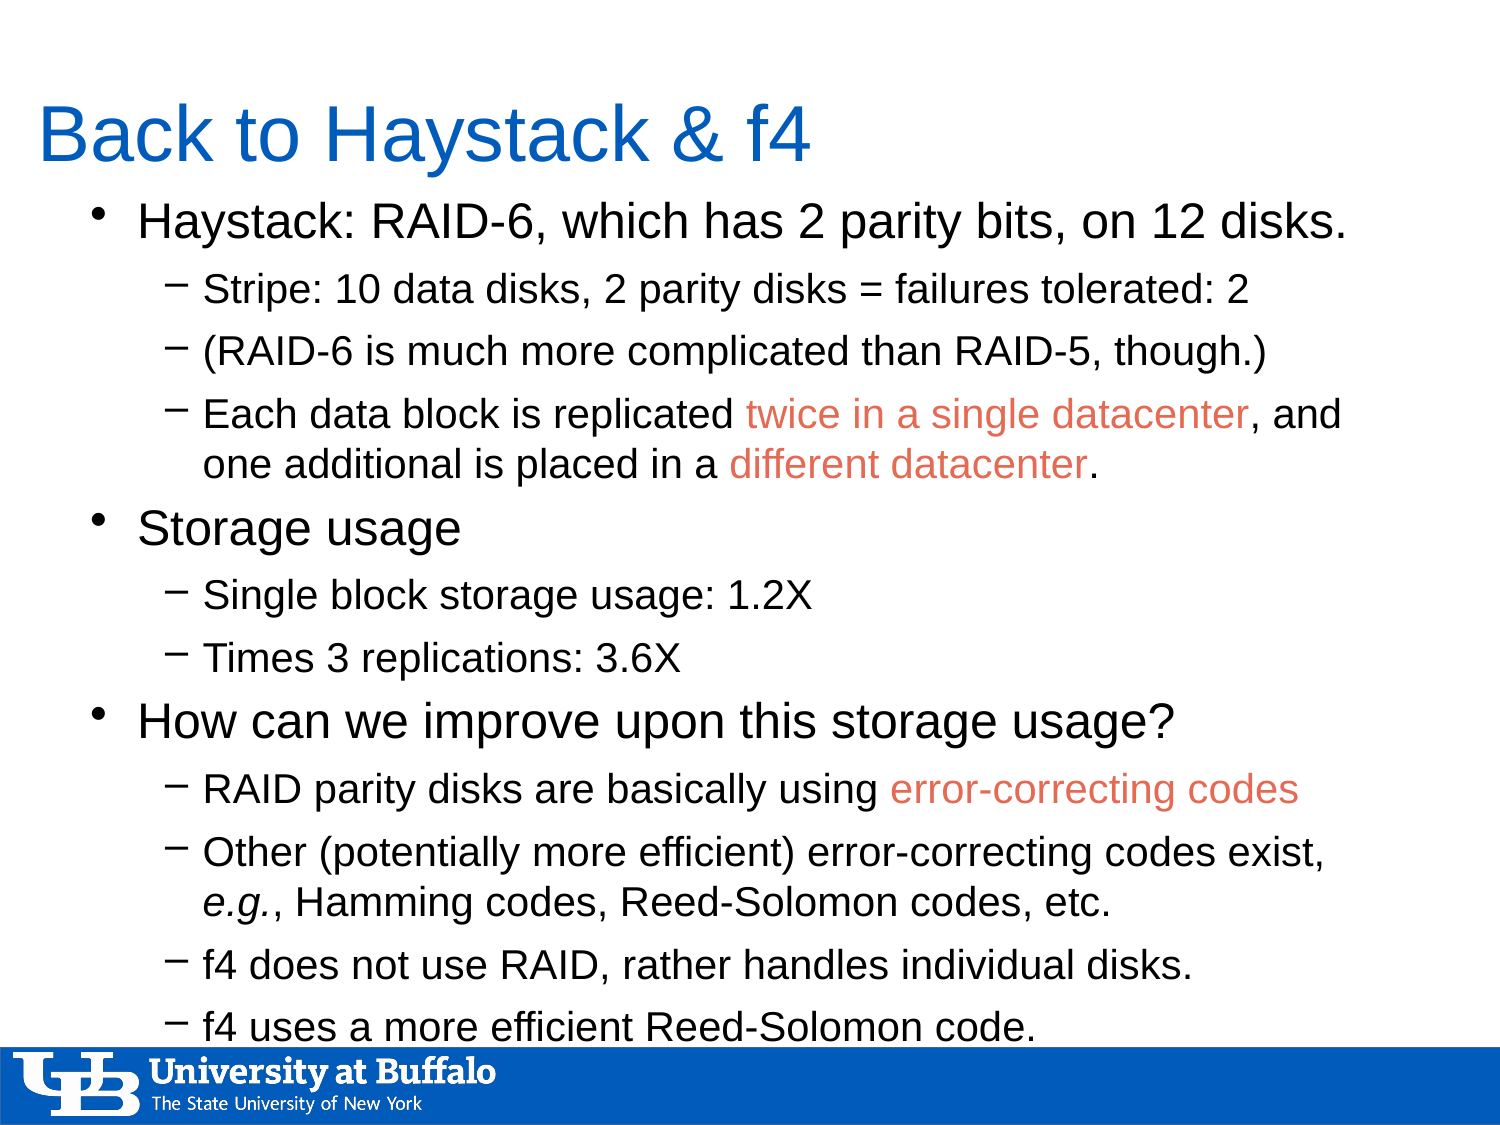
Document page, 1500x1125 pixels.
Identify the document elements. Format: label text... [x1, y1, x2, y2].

picture [13, 1052, 496, 1116]
title Back to Haystack & f4 [37, 95, 1388, 173]
list Haystack: RAID-6, which has 2 parity bits, on 12 disks. Stripe: 10 data disks, 2 parity disks = failures tolerated: 2 (RAID-6 is much more complicated than RAID-5, though.) Each data block is replicated twice in a single datacenter, and one additional is placed in a different datacenter. Storage usage Single block storage usage: 1.2X Times 3 replications: 3.6X How can we improve upon this storage usage? RAID parity disks are basically using error-correcting codes Other (potentially more efficient) error-correcting codes exist, e.g., Hamming codes, Reed-Solomon codes, etc. f4 does not use RAID, rather handles individual disks. f4 uses a more efficient Reed-Solomon code. [75, 187, 1425, 841]
